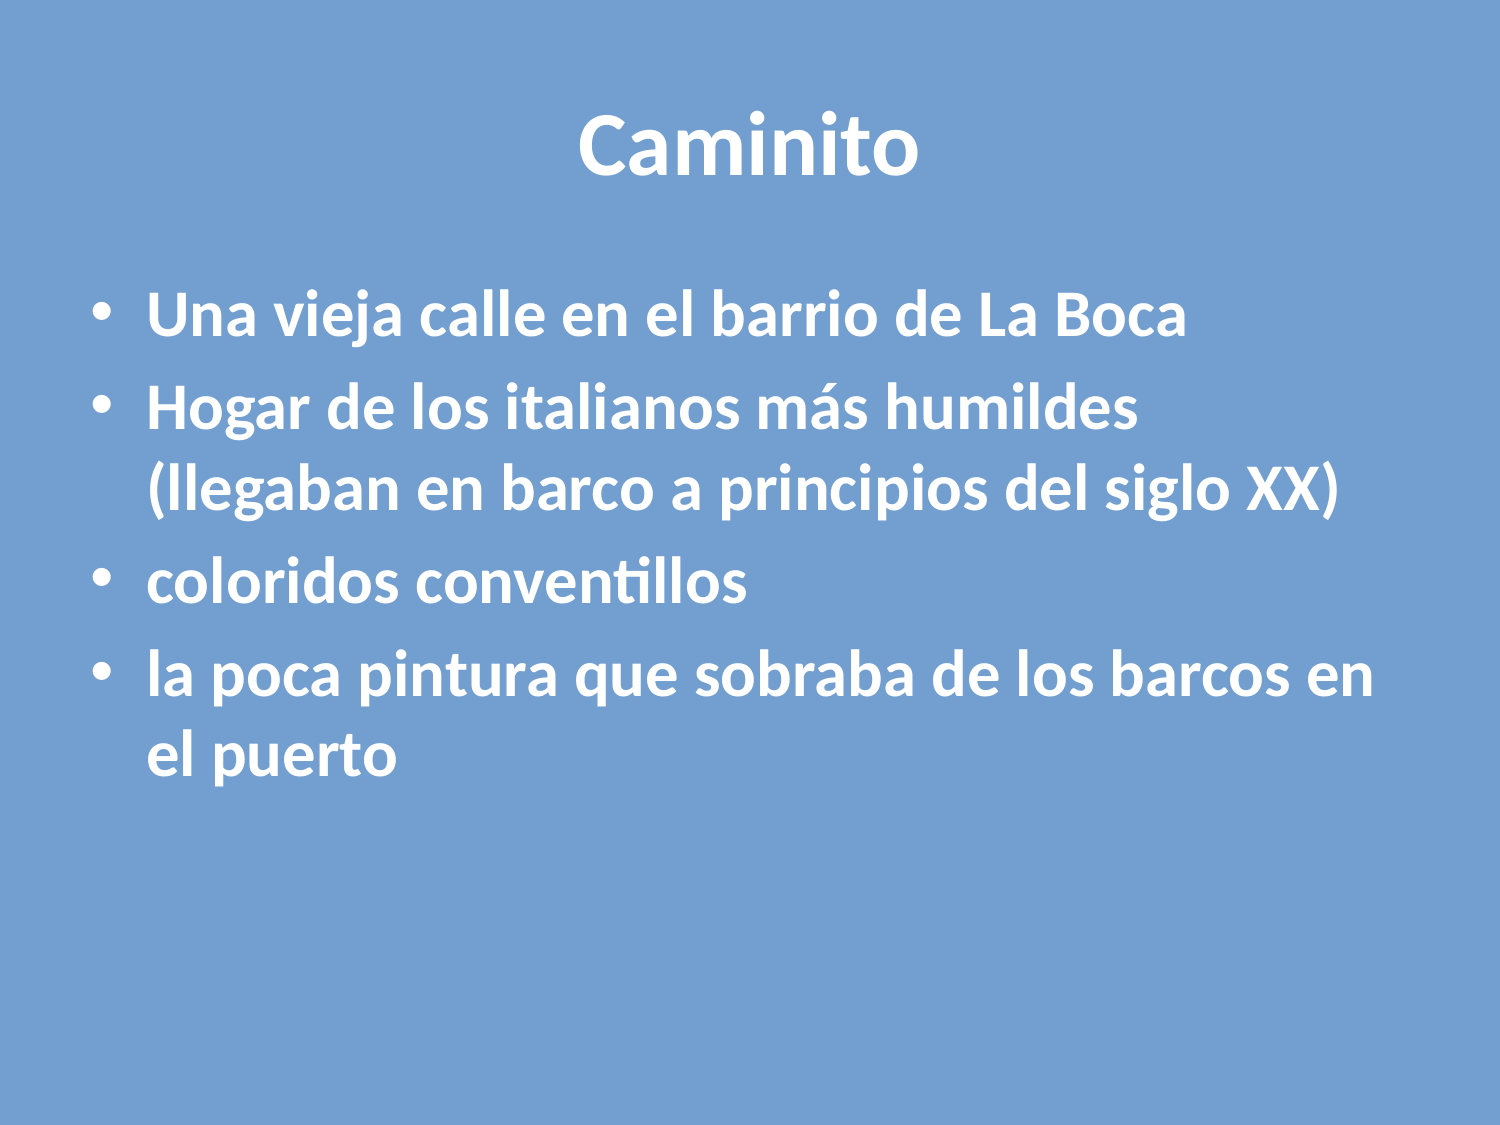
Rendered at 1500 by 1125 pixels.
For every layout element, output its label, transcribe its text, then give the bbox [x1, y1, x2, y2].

list Una vieja calle en el barrio de La Boca Hogar de los italianos más humildes (llegaban en barco a principios del siglo XX) coloridos conventillos la poca pintura que sobraba de los barcos en el puerto [75, 262, 1425, 1005]
title Caminito [75, 45, 1425, 233]
